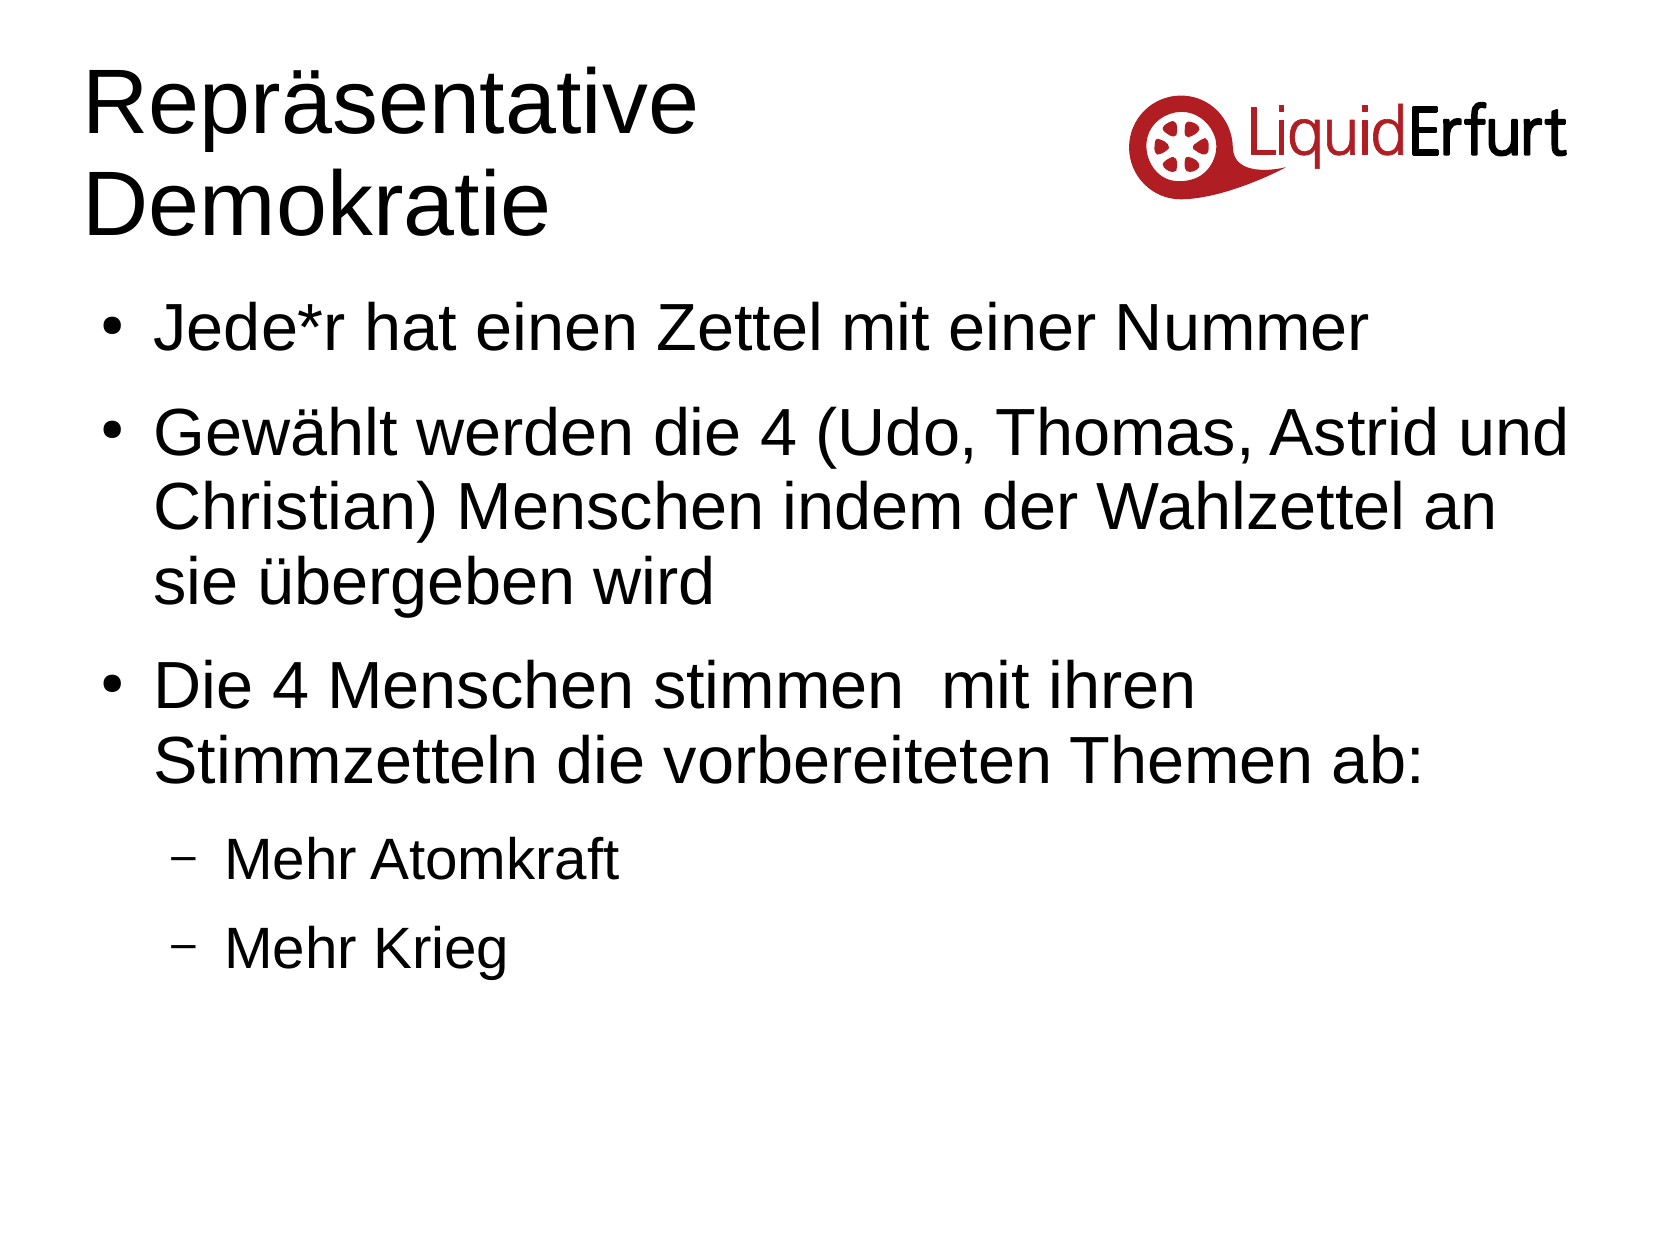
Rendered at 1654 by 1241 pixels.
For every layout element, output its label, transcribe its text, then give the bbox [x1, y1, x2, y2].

title Repräsentative Demokratie [82, 49, 1571, 257]
list Jede*r hat einen Zettel mit einer Nummer Gewählt werden die 4 (Udo, Thomas, Astrid und Christian) Menschen indem der Wahlzettel an sie übergeben wird Die 4 Menschen stimmen mit ihren Stimmzetteln die vorbereiteten Themen ab: Mehr Atomkraft Mehr Krieg [82, 290, 1571, 1052]
